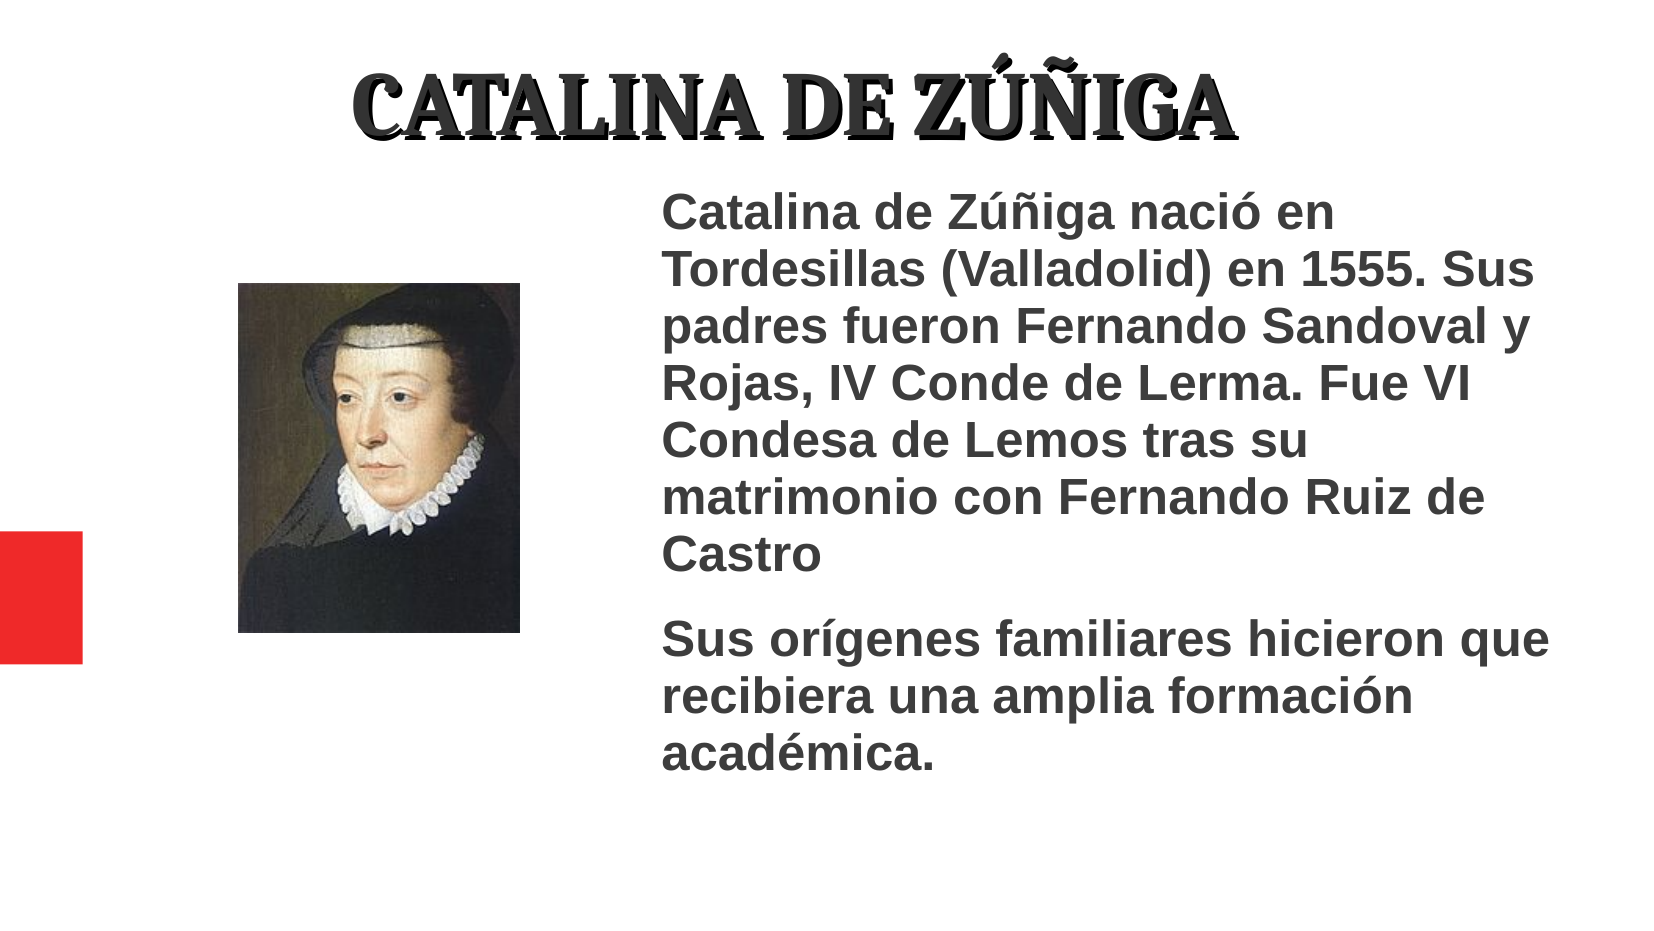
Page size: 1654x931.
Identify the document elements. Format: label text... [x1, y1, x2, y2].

title CATALINA DE ZÚÑIGA [47, 35, 1536, 177]
list Catalina de Zúñiga nació en Tordesillas (Valladolid) en 1555. Sus padres fueron Fernando Sandoval y Rojas, IV Conde de Lerma. Fue VI Condesa de Lemos tras su matrimonio con Fernando Ruiz de Castro Sus orígenes familiares hicieron que recibiera una amplia formación académica. [661, 183, 1571, 786]
picture [238, 283, 520, 633]
